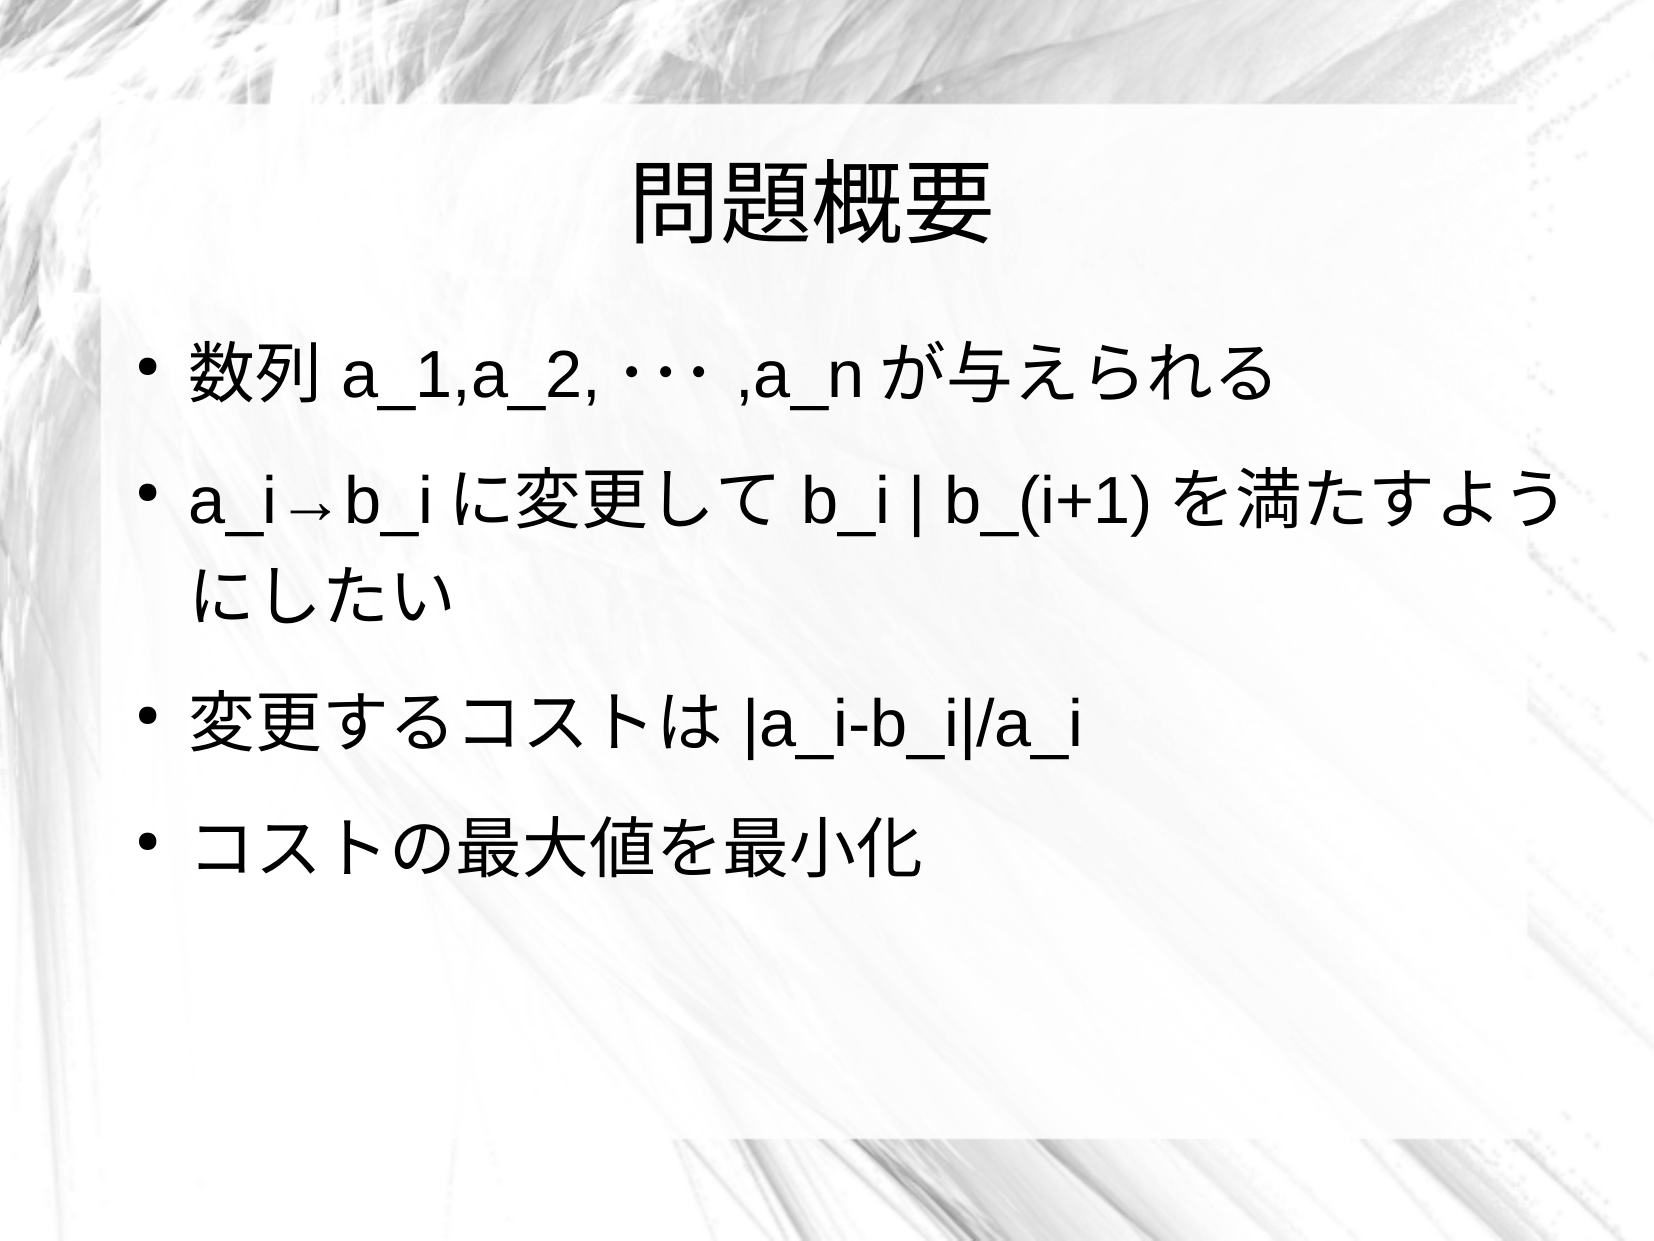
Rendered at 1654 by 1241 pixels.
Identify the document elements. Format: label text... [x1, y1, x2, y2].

title 問題概要 [118, 112, 1506, 281]
list 数列a_1,a_2,･･･,a_nが与えられる a_i→b_iに変更してb_i | b_(i+1)を満たすようにしたい 変更するコストは|a_i-b_i|/a_i コストの最大値を最小化 [118, 319, 1571, 1139]
picture [0, 0, 1654, 1241]
